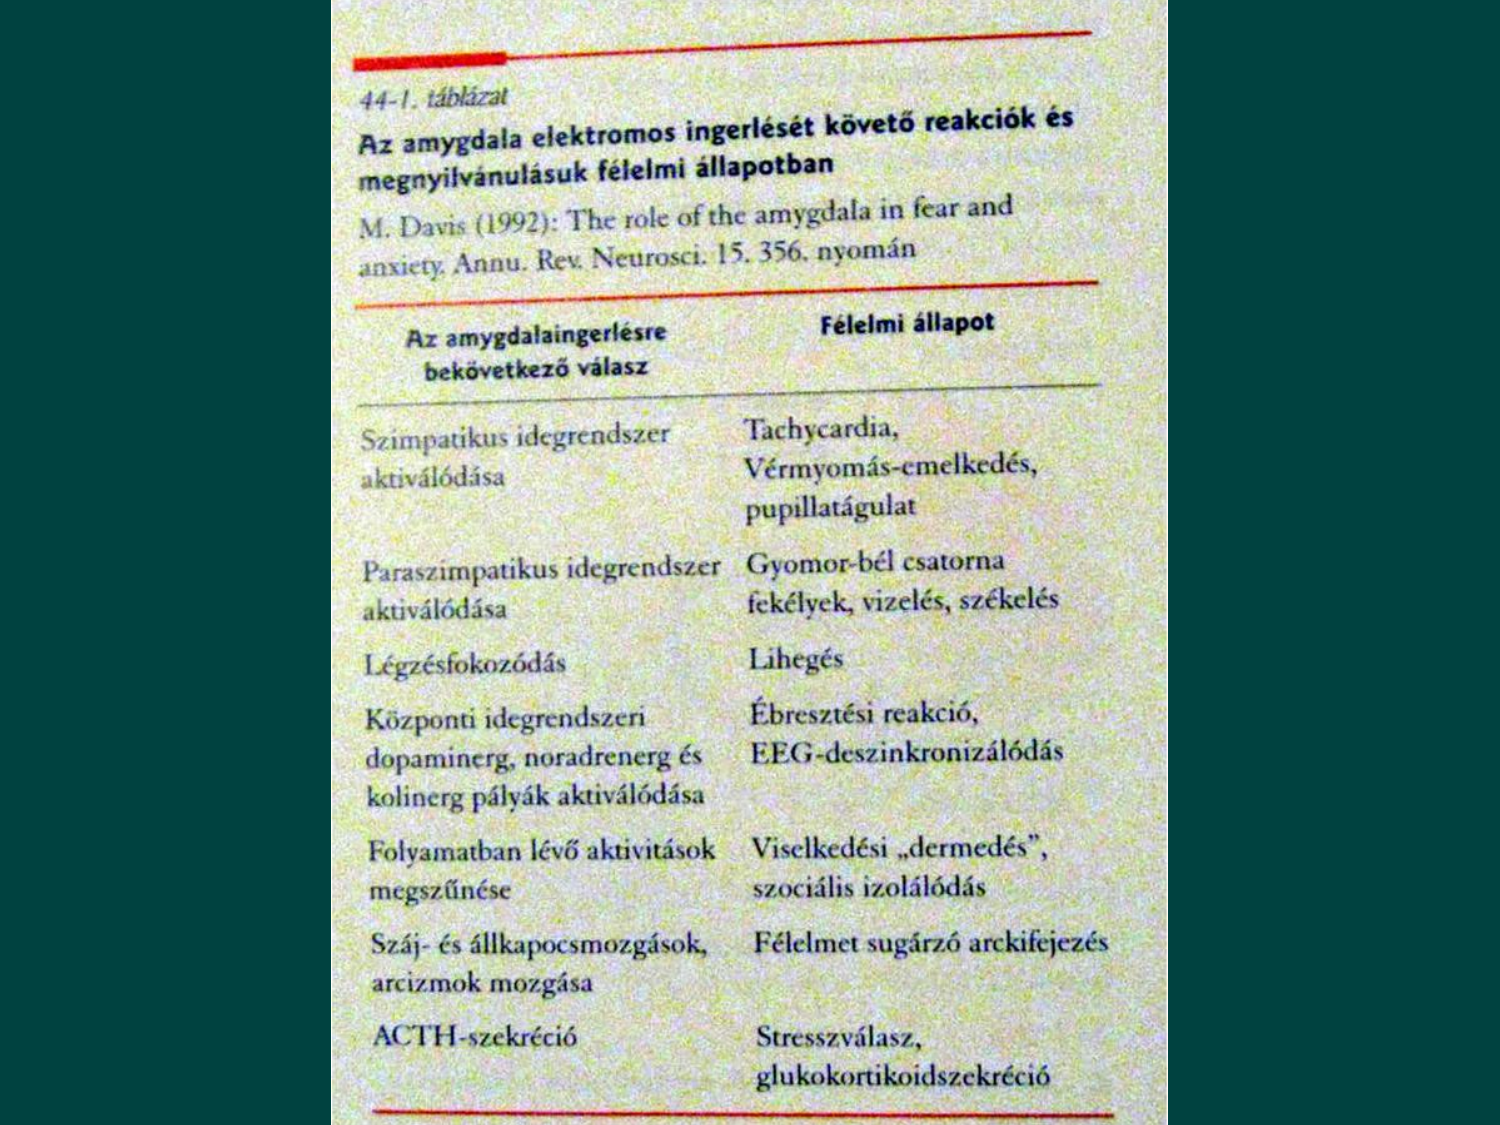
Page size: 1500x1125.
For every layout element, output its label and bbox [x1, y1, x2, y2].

picture [331, 0, 1168, 1125]
